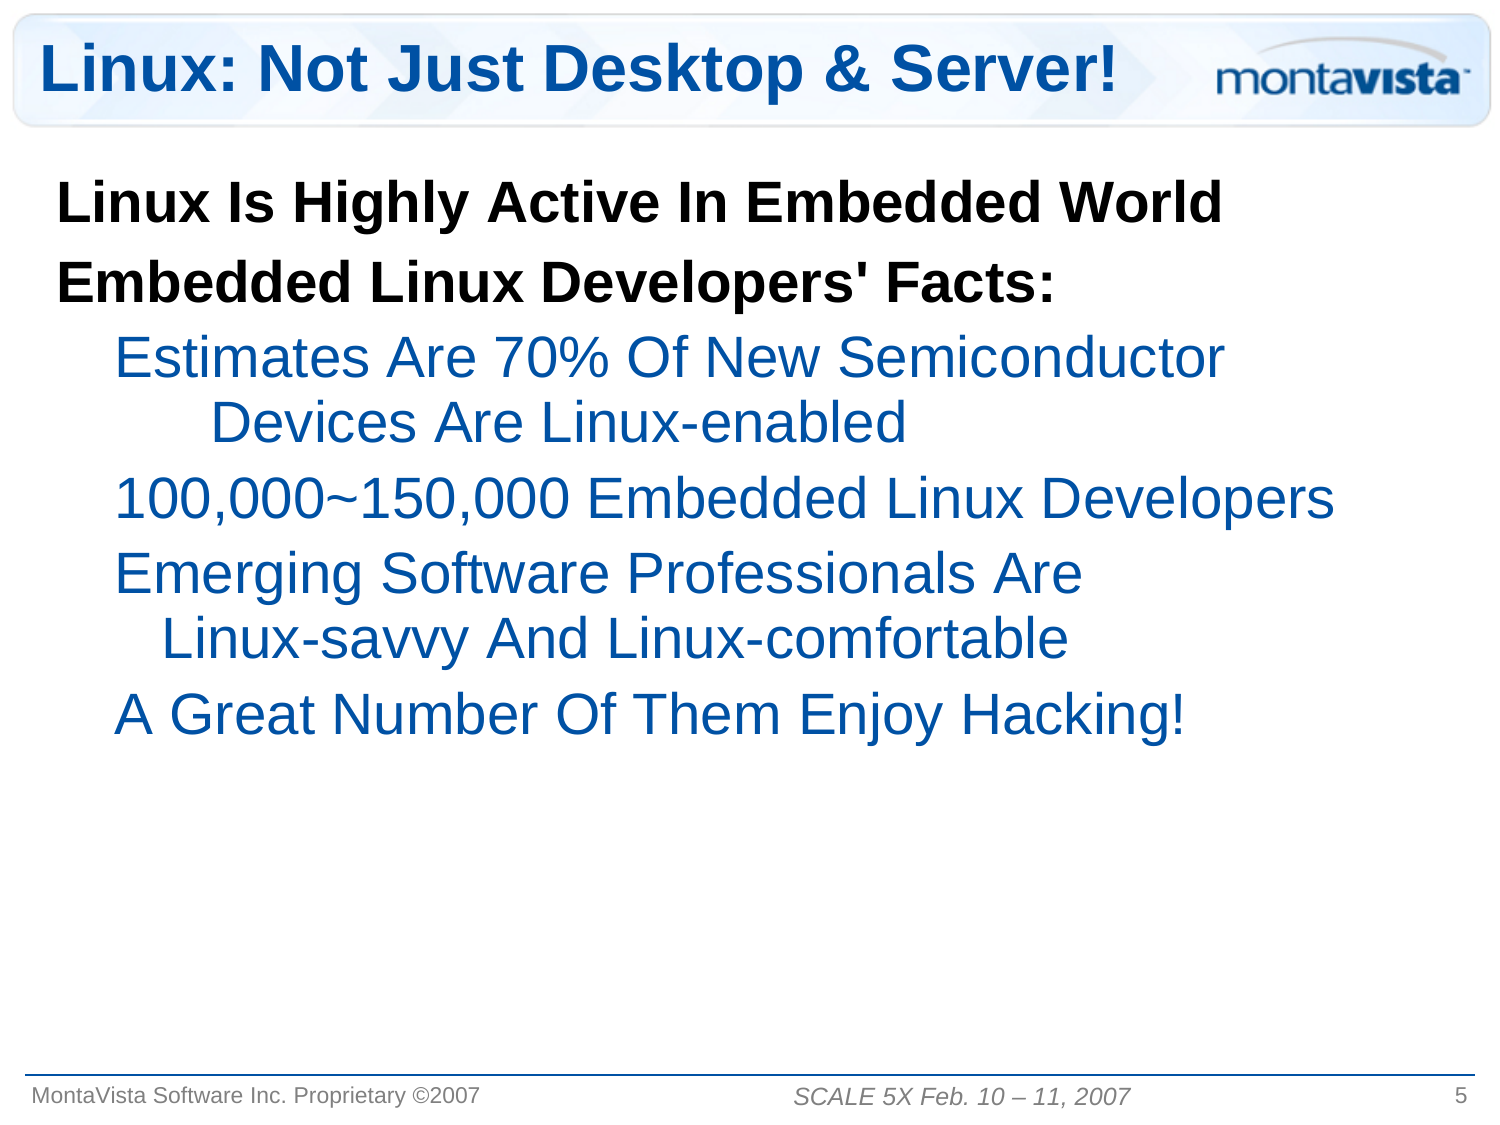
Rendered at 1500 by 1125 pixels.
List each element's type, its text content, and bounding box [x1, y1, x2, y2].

list Linux Is Highly Active In Embedded World Embedded Linux Developers' Facts: Estimates Are 70% Of New Semiconductor Devices Are Linux-enabled 100,000~150,000 Embedded Linux Developers Emerging Software Professionals Are Linux-savvy And Linux-comfortable A Great Number Of Them Enjoy Hacking! [24, 162, 1476, 1038]
title Linux: Not Just Desktop & Server! [24, 12, 1200, 126]
